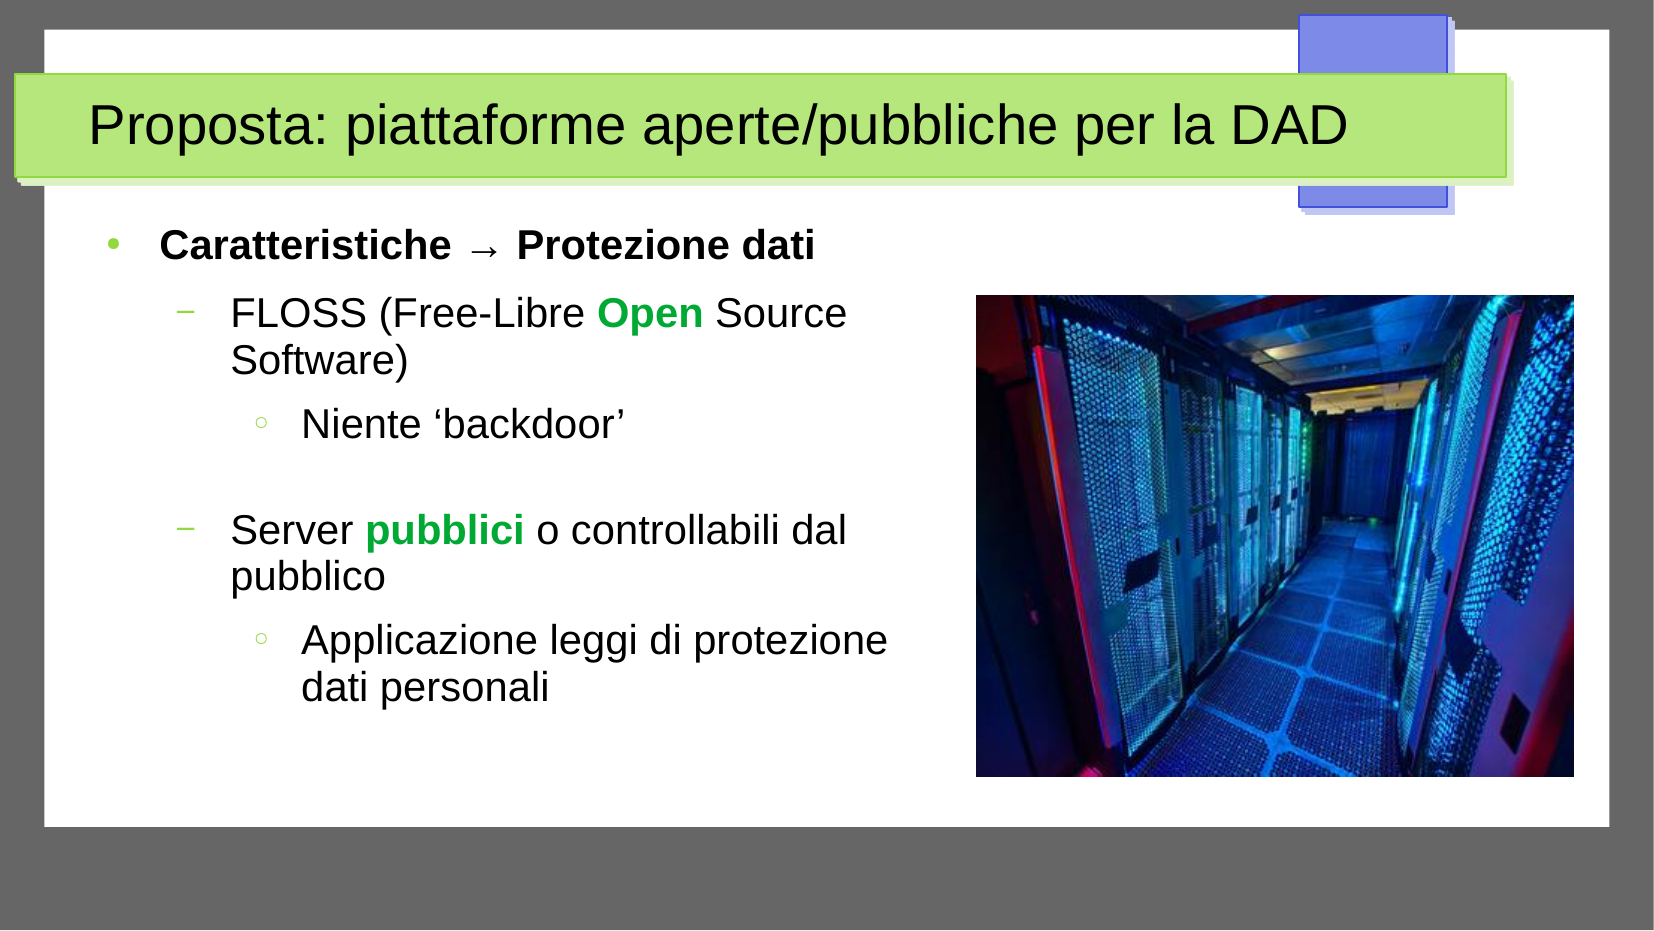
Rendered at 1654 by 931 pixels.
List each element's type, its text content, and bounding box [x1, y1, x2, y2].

list Caratteristiche → Protezione dati FLOSS (Free-Libre Open Source Software) Niente ‘backdoor’ Server pubblici o controllabili dal pubblico Applicazione leggi di protezione dati personali [88, 221, 921, 813]
picture [976, 295, 1574, 777]
title Proposta: piattaforme aperte/pubbliche per la DAD [88, 73, 1506, 178]
